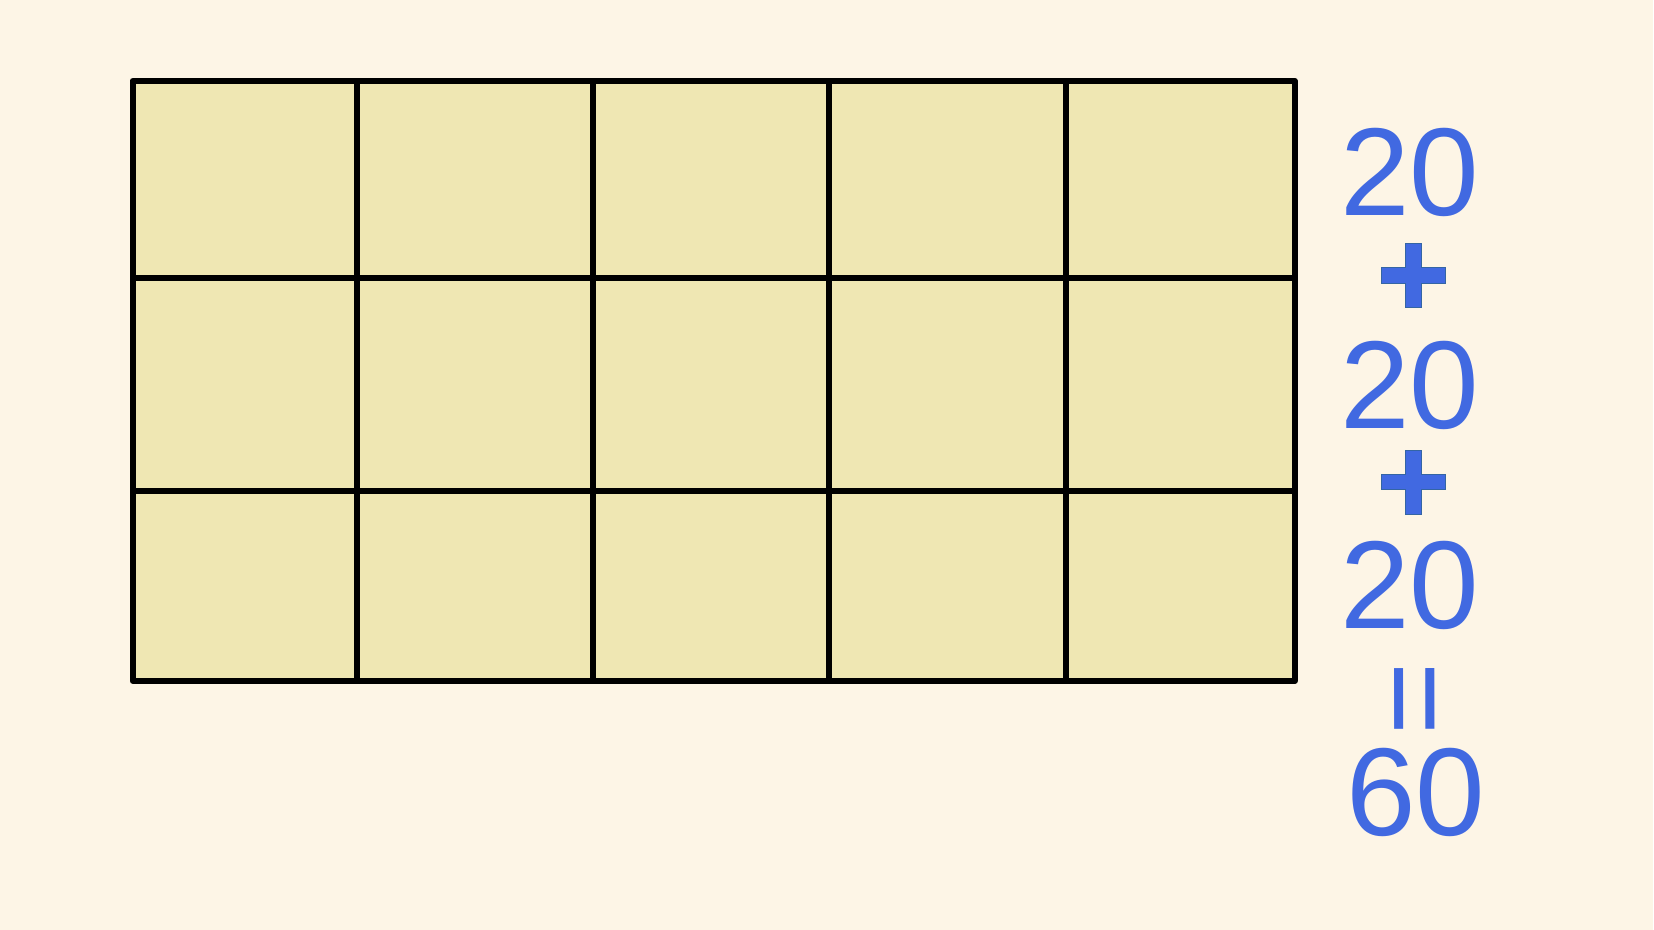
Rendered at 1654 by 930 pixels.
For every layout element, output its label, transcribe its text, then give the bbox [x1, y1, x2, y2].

text_box [1069, 281, 1295, 488]
text_box [132, 80, 359, 275]
text_box [832, 494, 1063, 681]
text_box [132, 276, 354, 488]
text_box [596, 281, 826, 488]
text_box = [1339, 647, 1495, 751]
text_box 20 [1325, 307, 1495, 462]
text_box [1069, 494, 1295, 681]
text_box [832, 281, 1063, 488]
text_box [832, 80, 1068, 275]
text_box [1381, 243, 1446, 308]
text_box 60 [1331, 714, 1501, 870]
text_box [360, 281, 590, 488]
text_box [360, 494, 590, 681]
text_box [132, 489, 354, 681]
text_box 20 [1325, 508, 1495, 663]
text_box [1381, 450, 1446, 515]
text_box 20 [1325, 94, 1495, 250]
text_box [596, 494, 826, 681]
text_box [360, 80, 595, 275]
text_box [1069, 80, 1295, 275]
text_box [596, 80, 831, 275]
